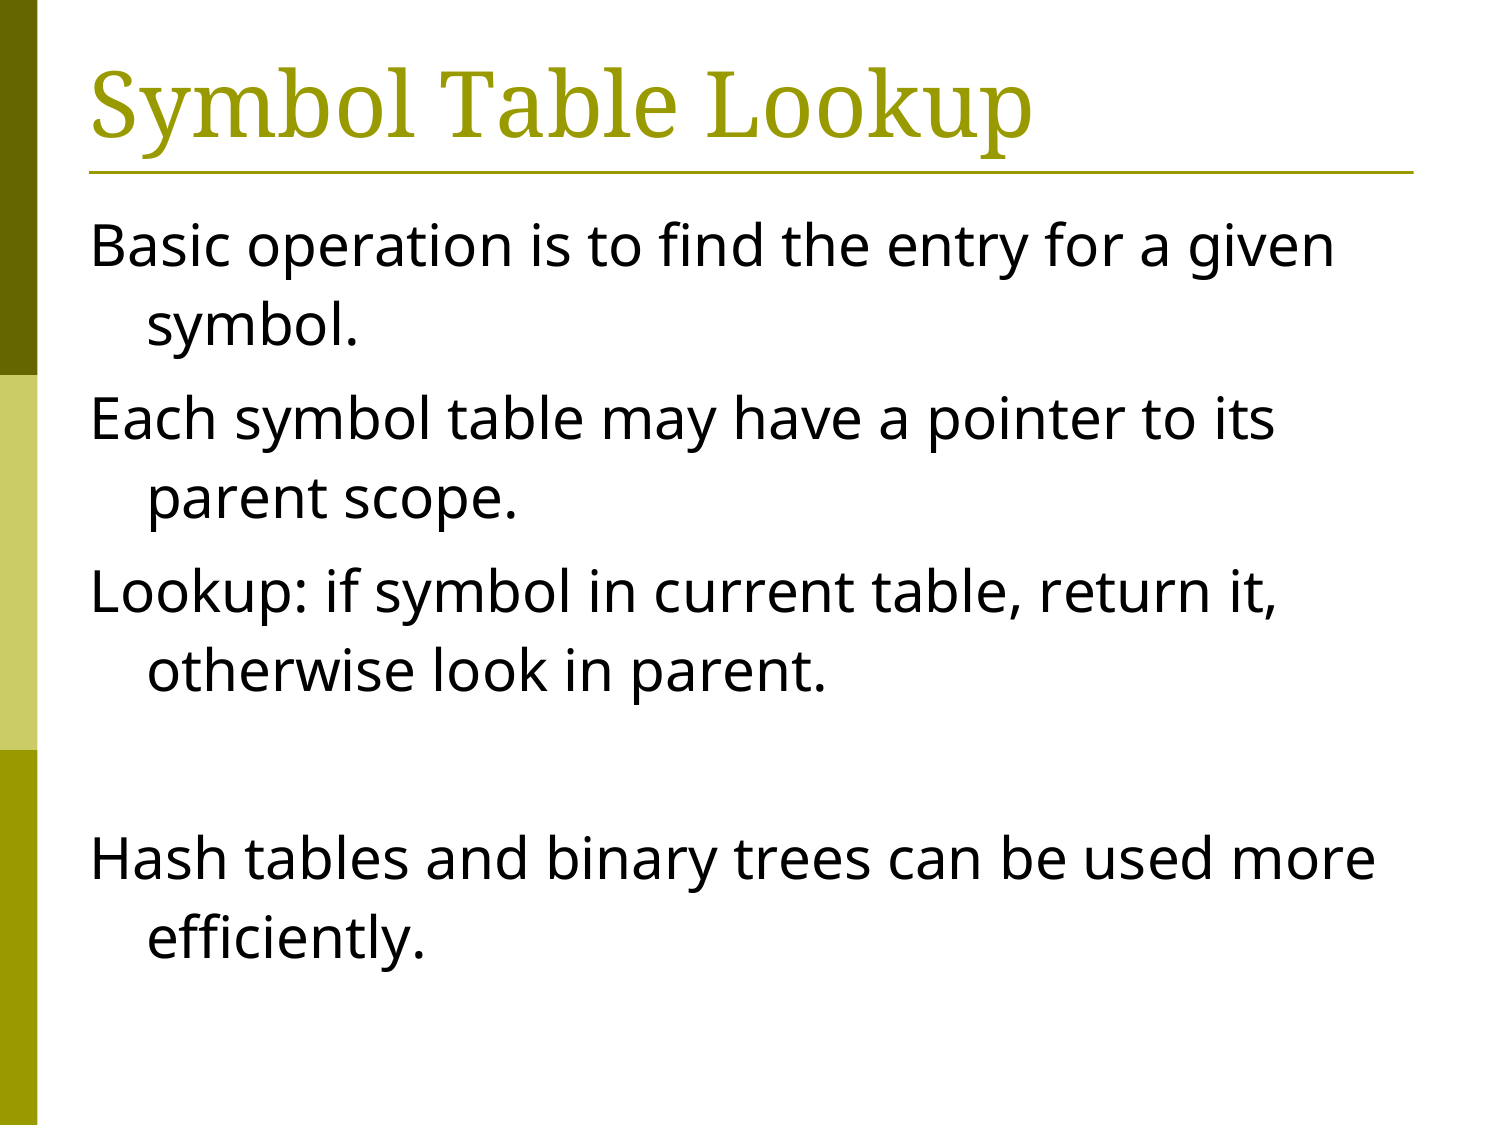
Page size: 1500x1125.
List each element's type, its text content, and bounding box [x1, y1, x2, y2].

title Symbol Table Lookup [75, 45, 1426, 173]
list Basic operation is to find the entry for a given symbol. Each symbol table may have a pointer to its parent scope. Lookup: if symbol in current table, return it, otherwise look in parent. Hash tables and binary trees can be used more efficiently. [75, 196, 1426, 1006]
